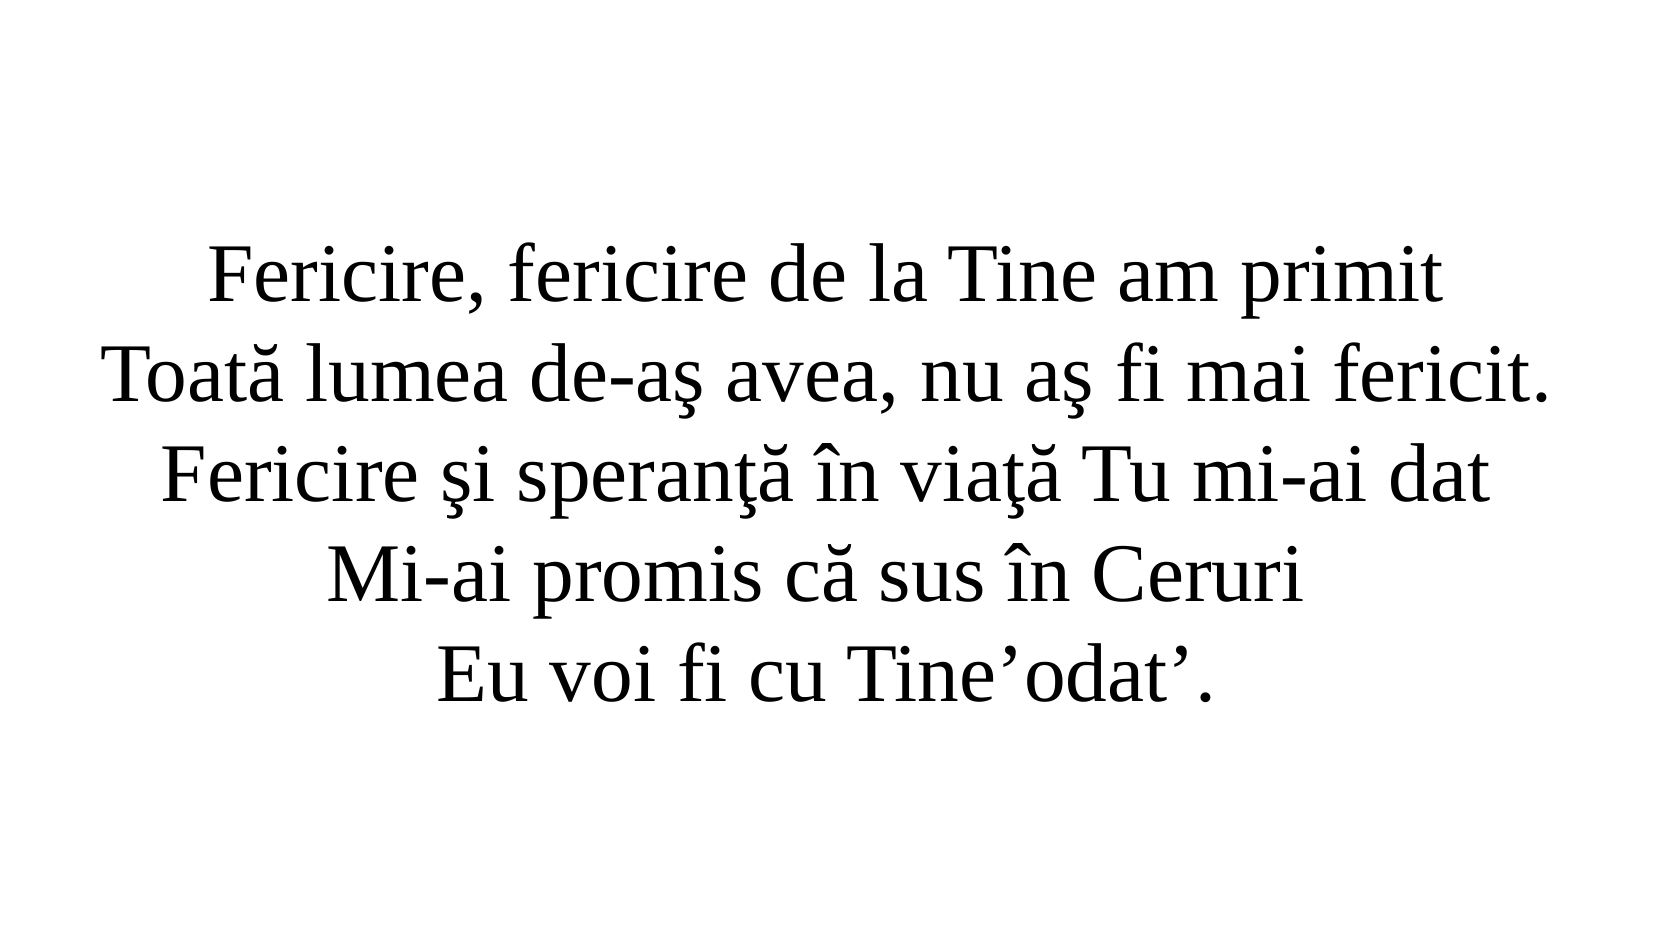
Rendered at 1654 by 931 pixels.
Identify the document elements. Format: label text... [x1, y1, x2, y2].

subtitle Fericire, fericire de la Tine am primit Toată lumea de-aş avea, nu aş fi mai fericit. Fericire şi speranţă în viaţă Tu mi-ai dat Mi-ai promis că sus în Ceruri Eu voi fi cu Tine’odat’. [0, 211, 1654, 700]
